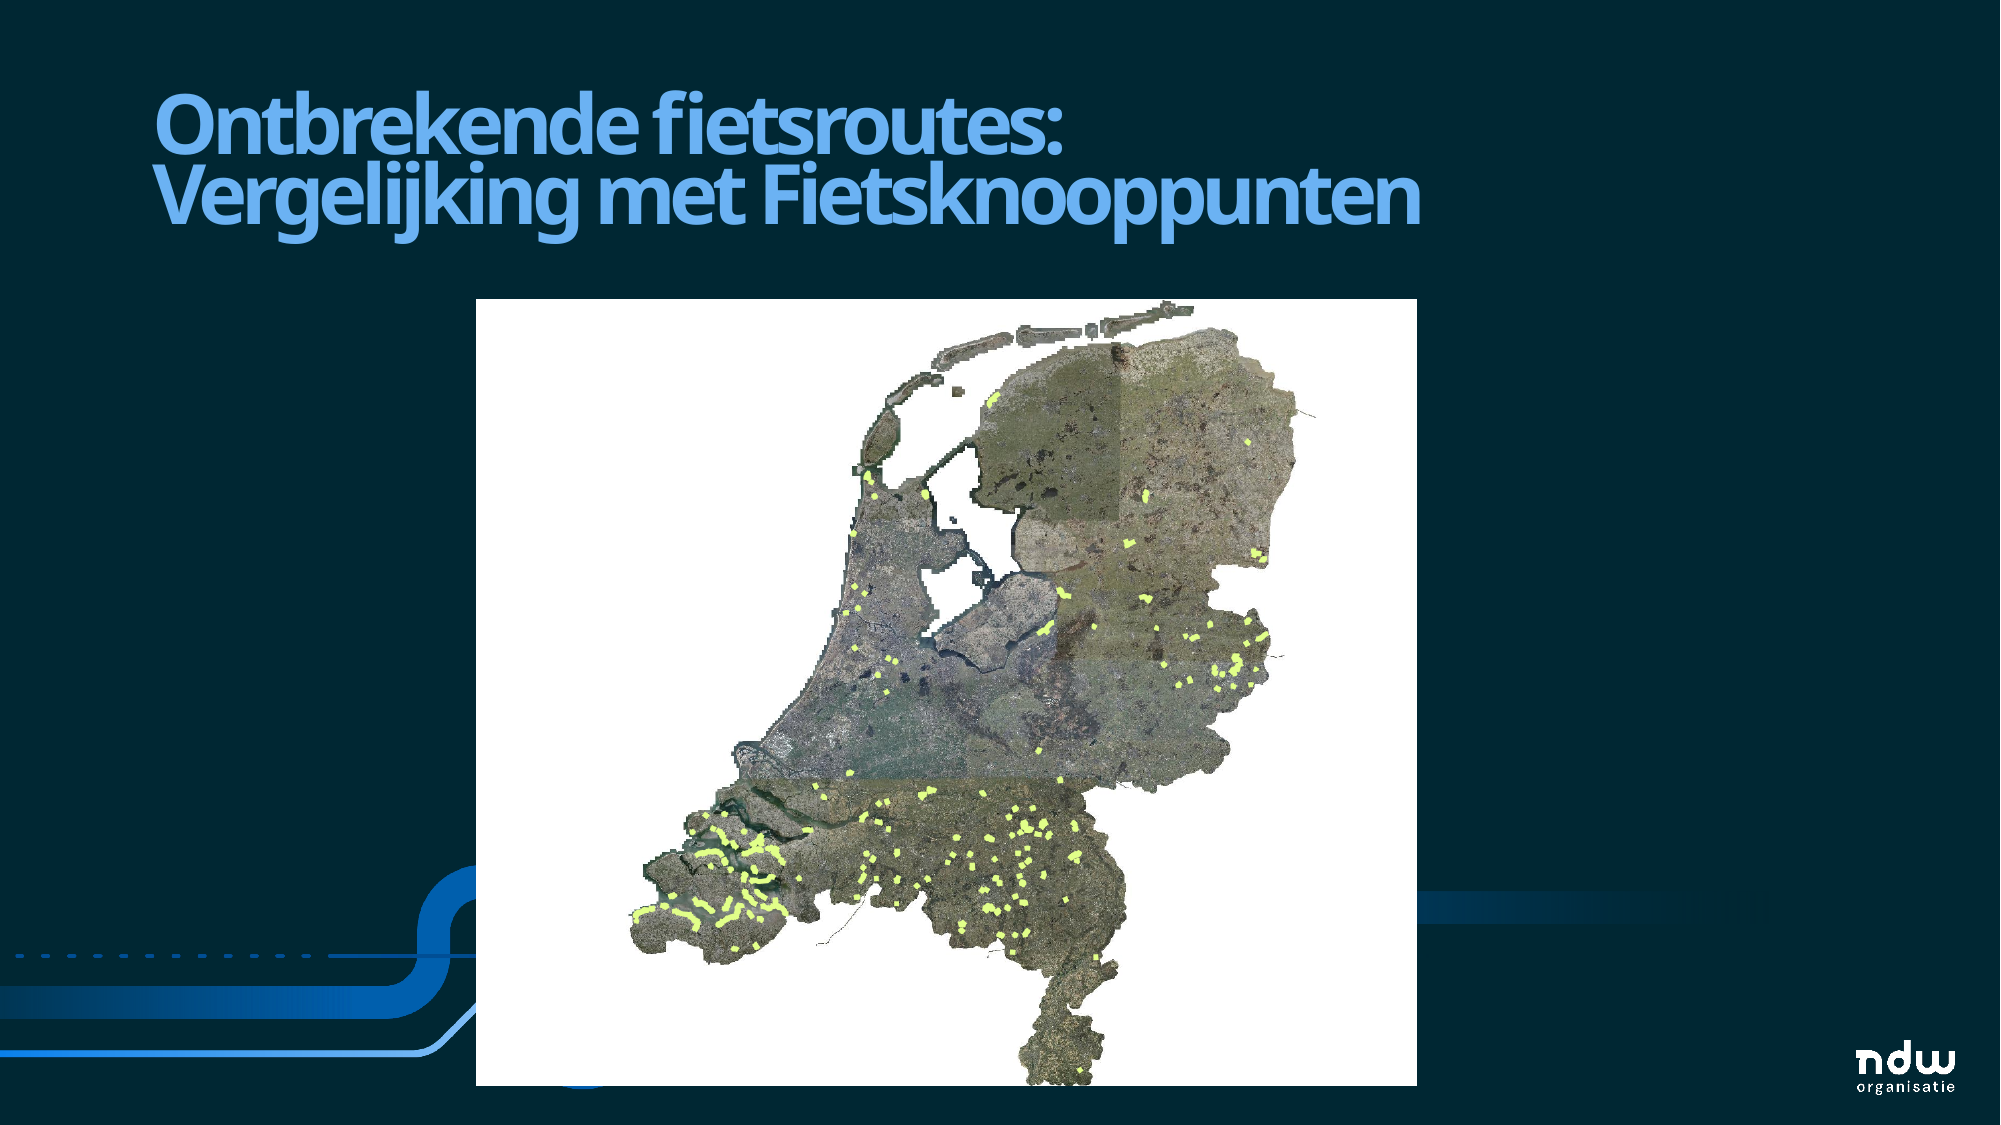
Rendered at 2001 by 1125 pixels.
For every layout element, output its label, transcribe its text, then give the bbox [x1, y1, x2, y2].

picture [476, 300, 1417, 1086]
title Ontbrekende fietsroutes: Vergelijking met Fietsknooppunten [137, 59, 1863, 278]
